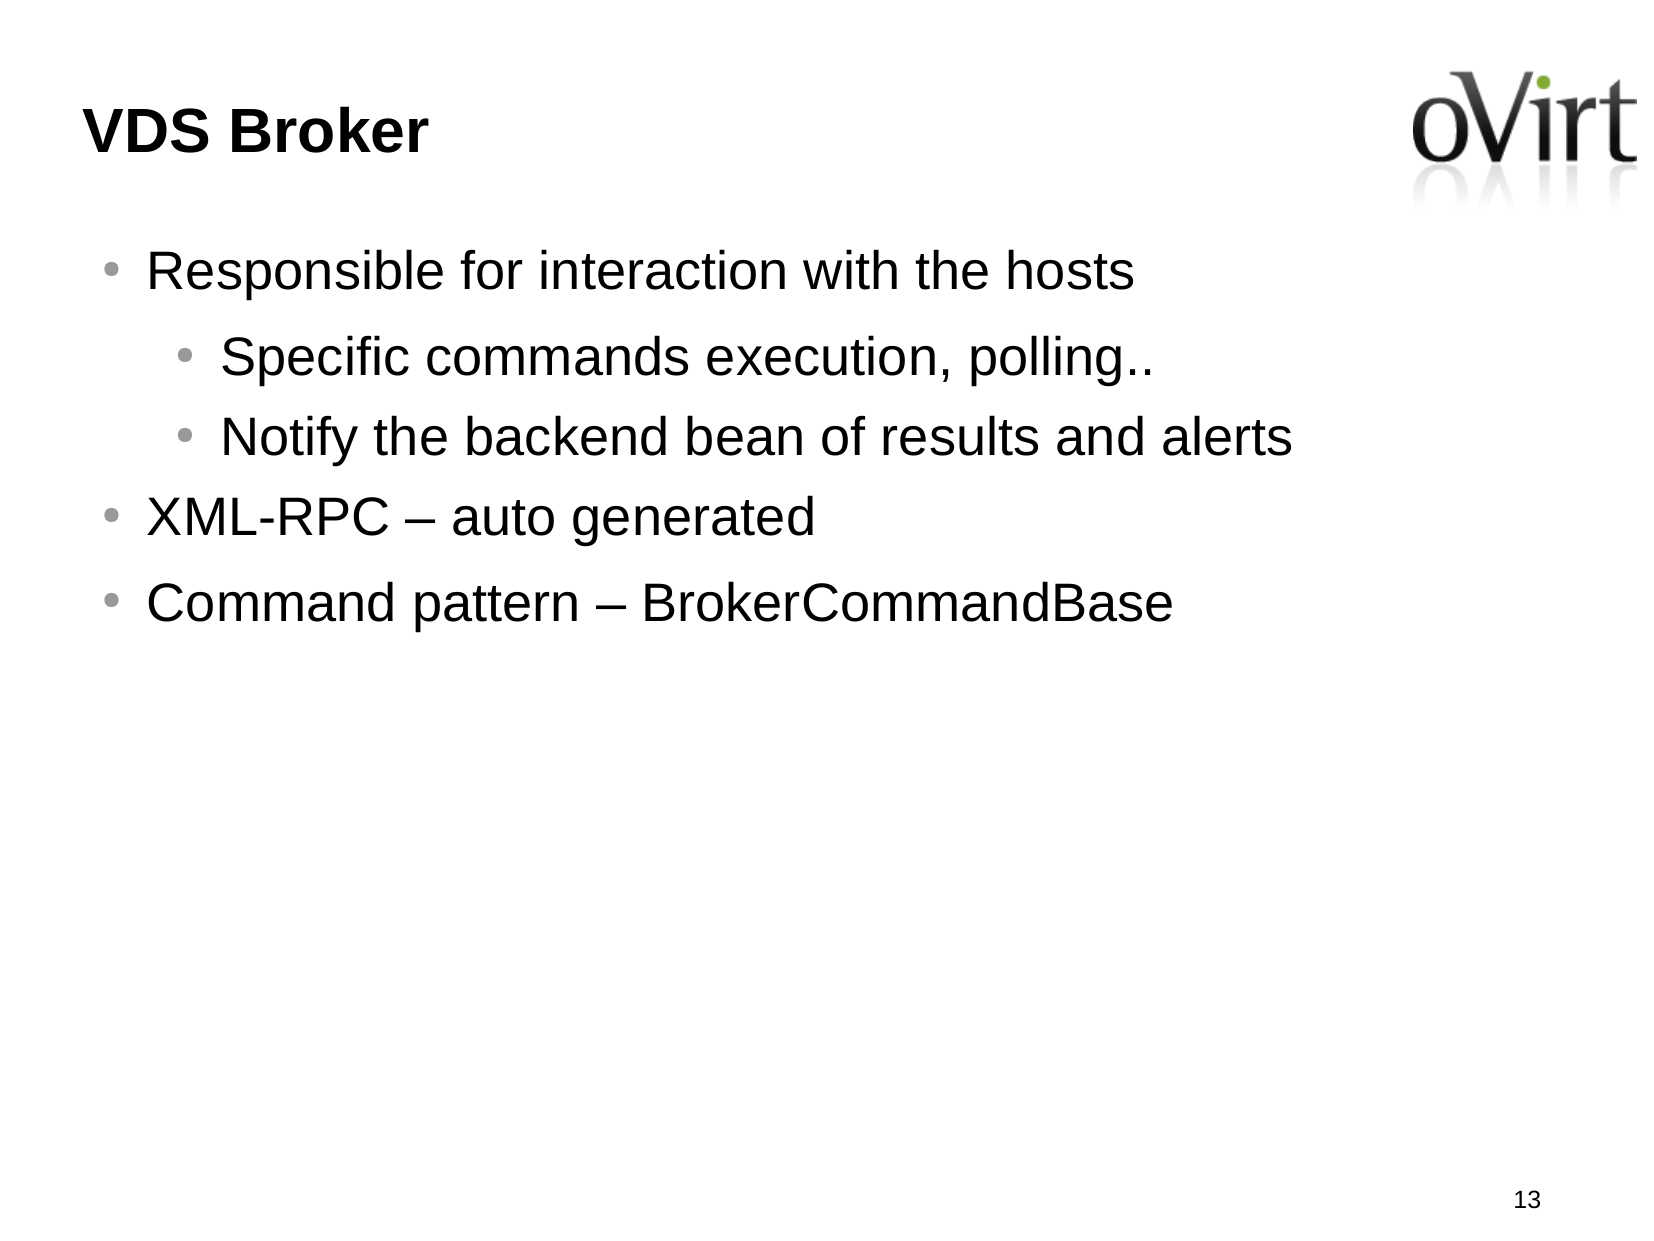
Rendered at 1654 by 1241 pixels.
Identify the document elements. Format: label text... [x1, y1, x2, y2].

list Responsible for interaction with the hosts Specific commands execution, polling.. Notify the backend bean of results and alerts XML-RPC – auto generated Command pattern – BrokerCommandBase [86, 244, 1576, 1039]
picture [1413, 63, 1637, 212]
title VDS Broker [82, 27, 1303, 235]
